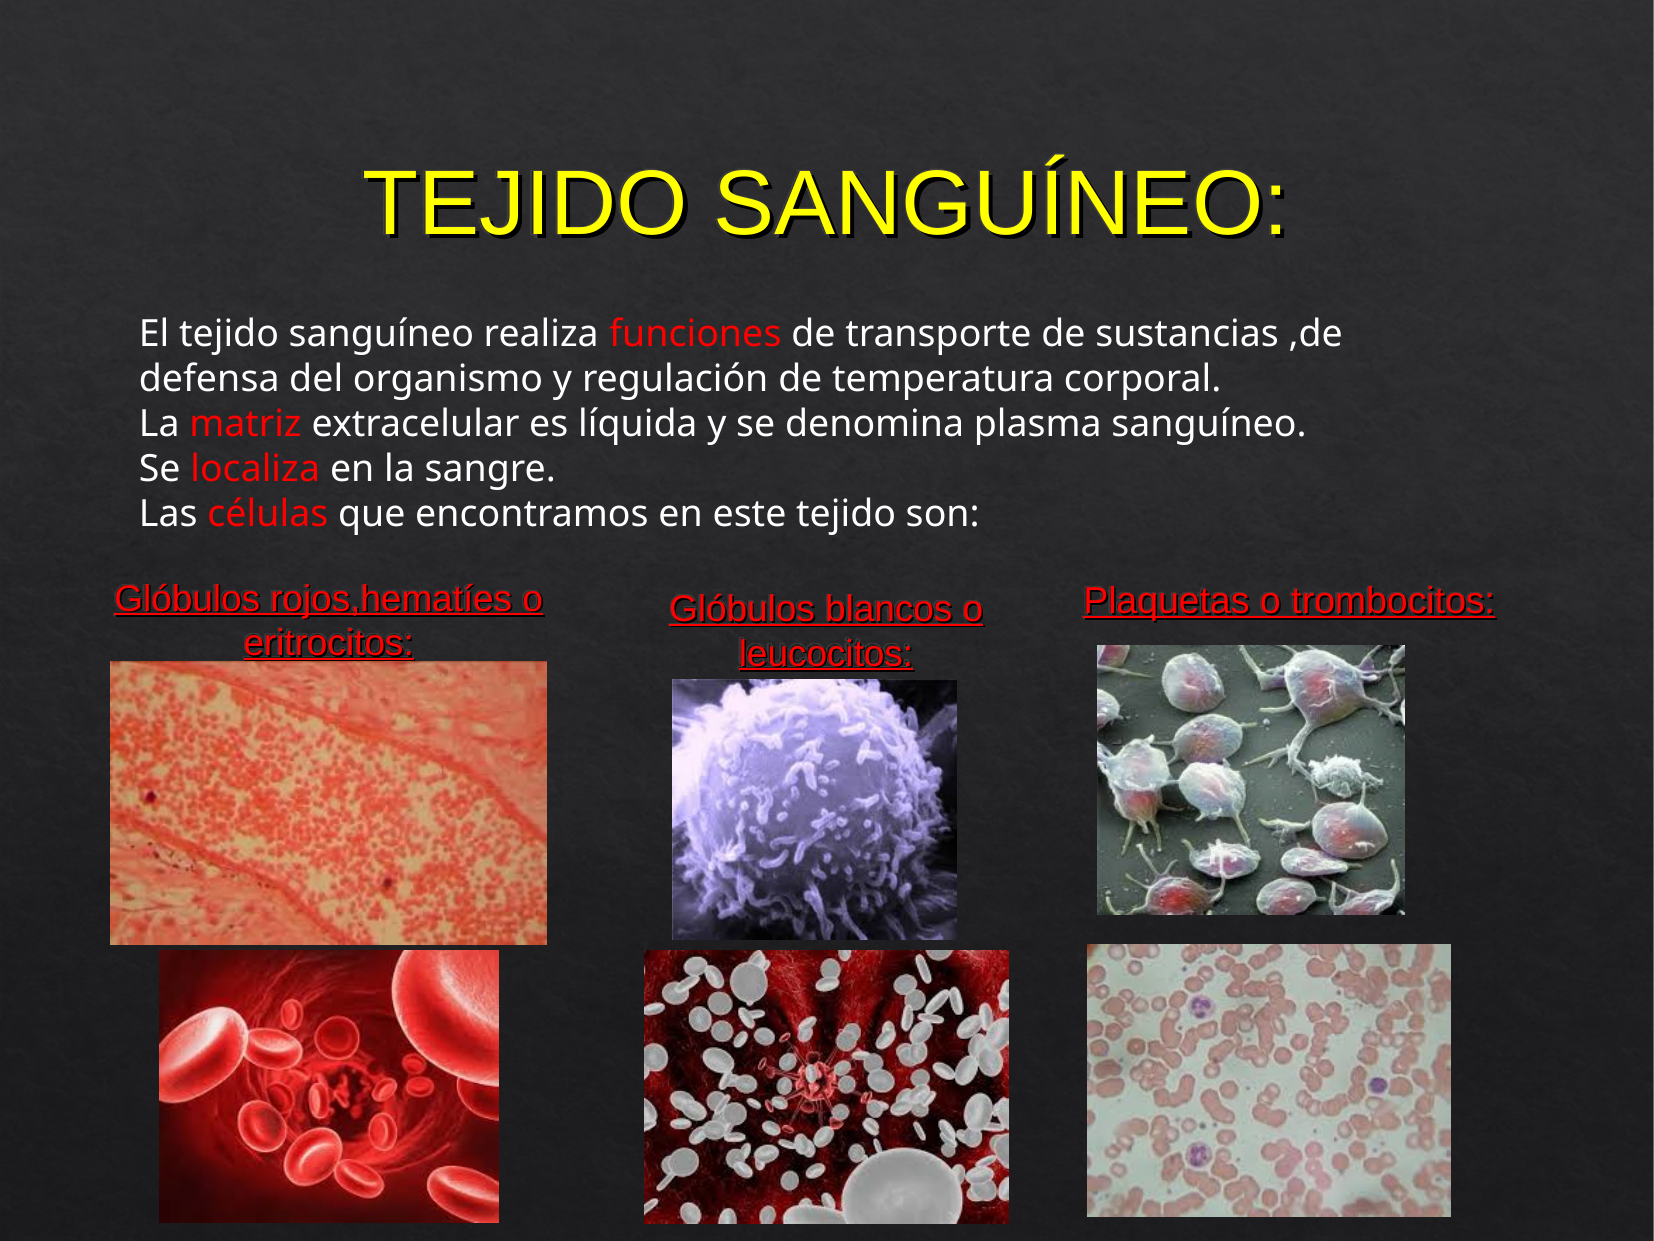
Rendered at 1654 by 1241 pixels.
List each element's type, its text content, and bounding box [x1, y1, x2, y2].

picture [644, 950, 1009, 1224]
picture [1087, 944, 1451, 1217]
title TEJIDO SANGUÍNEO: [123, 110, 1529, 286]
list Glóbulos rojos,hematíes o eritrocitos: [51, 566, 607, 671]
list Glóbulos blancos o leucocitos: [602, 576, 1050, 681]
picture [159, 950, 499, 1223]
picture [110, 661, 547, 945]
text_box El tejido sanguíneo realiza funciones de transporte de sustancias ,de defensa del organismo y regulación de temperatura corporal. La matriz extracelular es líquida y se denomina plasma sanguíneo. Se localiza en la sangre. Las células que encontramos en este tejido son: [123, 301, 1406, 545]
picture [672, 679, 957, 940]
picture [1097, 645, 1405, 915]
list Plaquetas o trombocitos: [1065, 524, 1514, 629]
